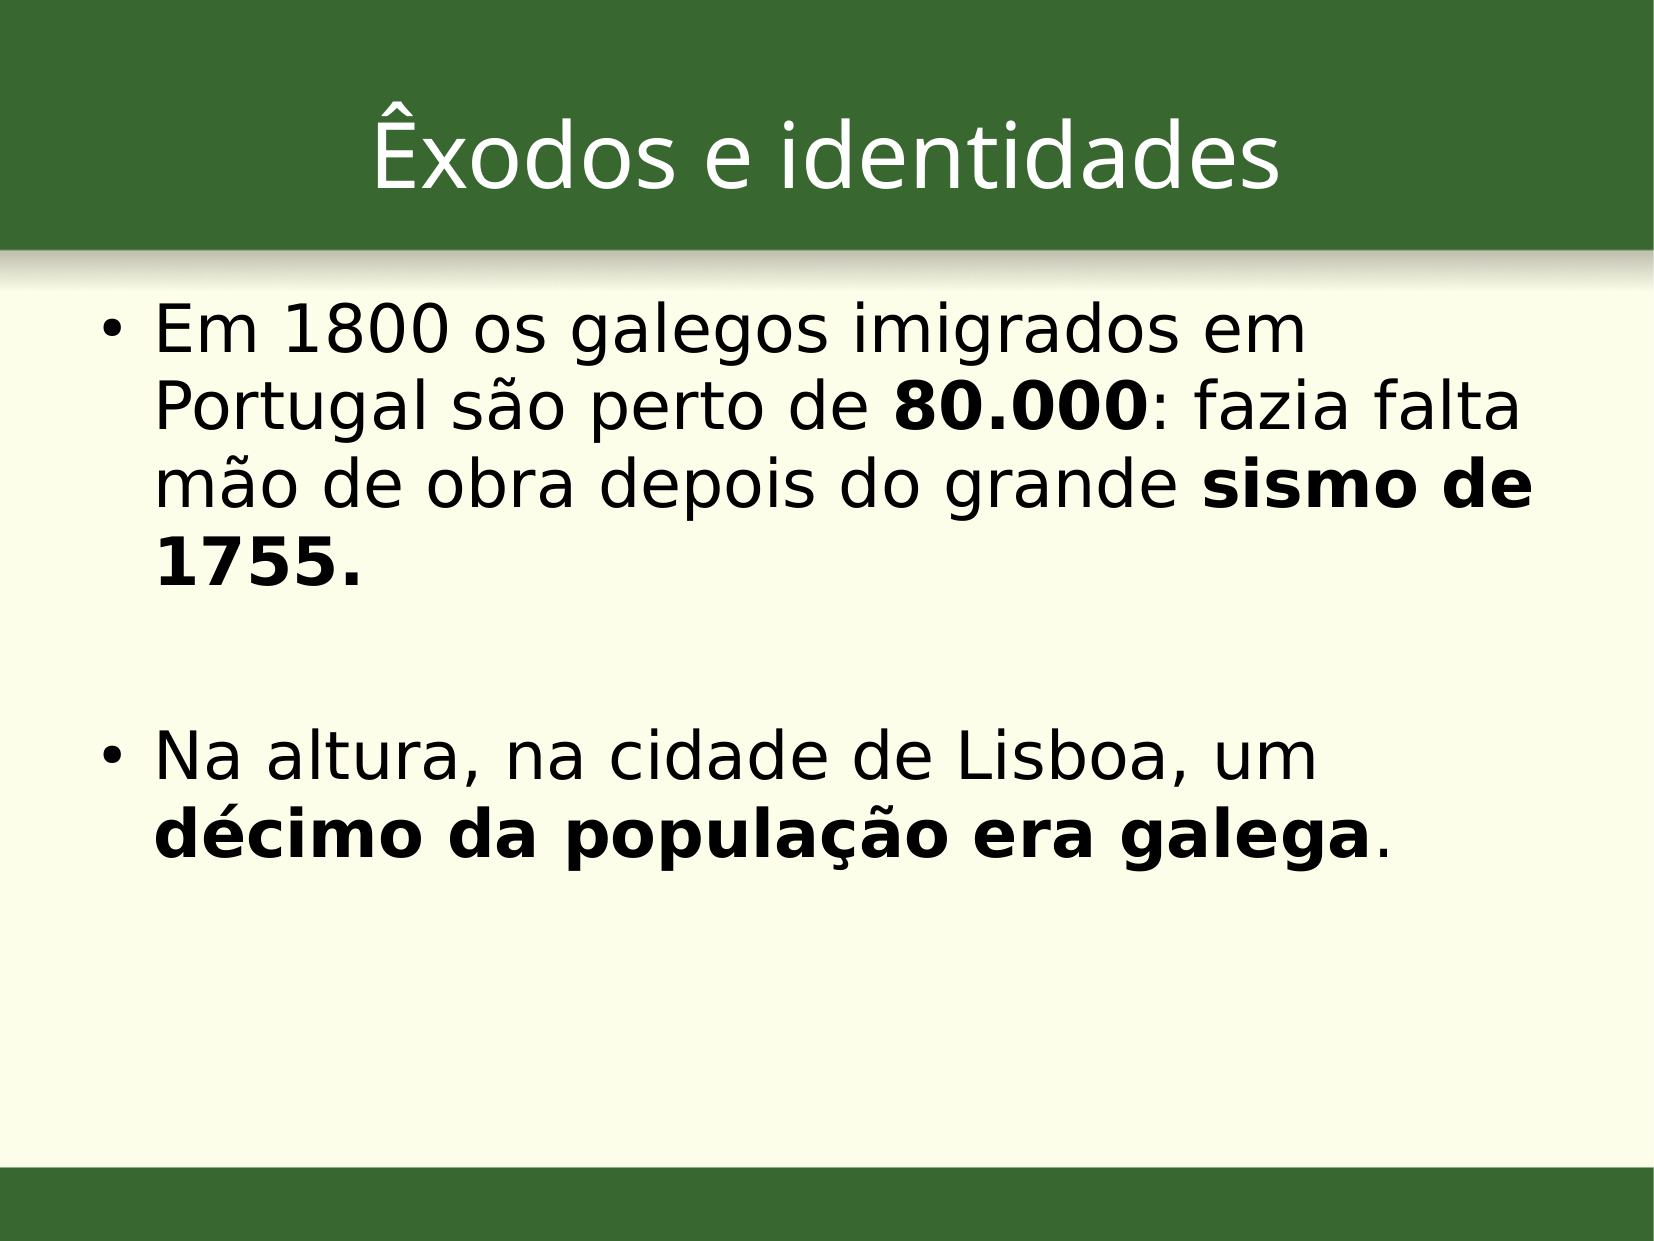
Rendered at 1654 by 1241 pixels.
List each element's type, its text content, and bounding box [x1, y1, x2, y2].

list Em 1800 os galegos imigrados em Portugal são perto de 80.000: fazia falta mão de obra depois do grande sismo de 1755. [82, 290, 1571, 709]
title Êxodos e identidades [82, 49, 1571, 257]
picture [0, 0, 1654, 1241]
list Na altura, na cidade de Lisboa, um décimo da população era galega. [82, 717, 1571, 1109]
